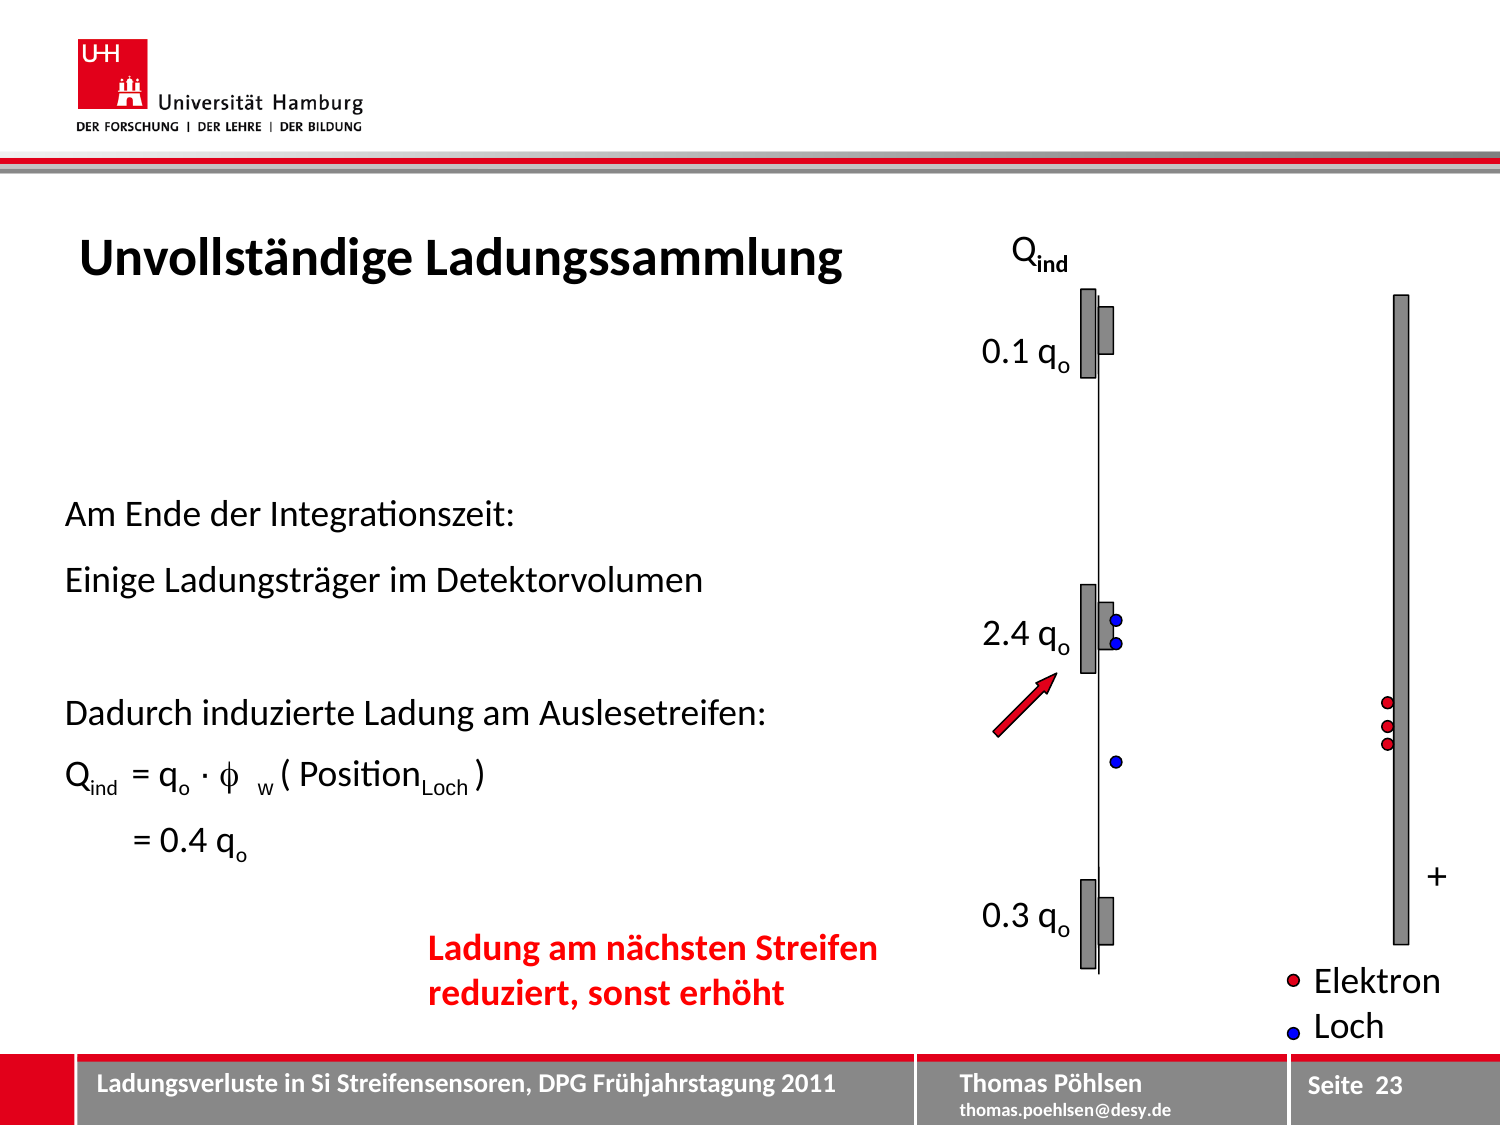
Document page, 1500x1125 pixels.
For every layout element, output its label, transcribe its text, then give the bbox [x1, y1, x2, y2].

subtitle Am Ende der Integrationszeit: Einige Ladungsträger im Detektorvolumen Dadurch induzierte Ladung am Auslesetreifen: Qind = qo · w ( PositionLoch ) = 0.4 qo [64, 326, 1436, 1020]
title Unvollständige Ladungssammlung [64, 200, 1436, 308]
text_box [1080, 950, 1096, 969]
text_box Qind 0.1 qo 2.4 qo 0.3 qo [944, 212, 1152, 950]
text_box [1287, 1027, 1299, 1040]
text_box Elektron Loch [1299, 948, 1500, 1054]
picture [0, 0, 1500, 174]
text_box Ladung am nächsten Streifen reduziert, sonst erhöht [413, 915, 916, 1021]
text_box [1287, 974, 1299, 987]
text_box + [1411, 844, 1495, 905]
text_box [1381, 295, 1409, 945]
